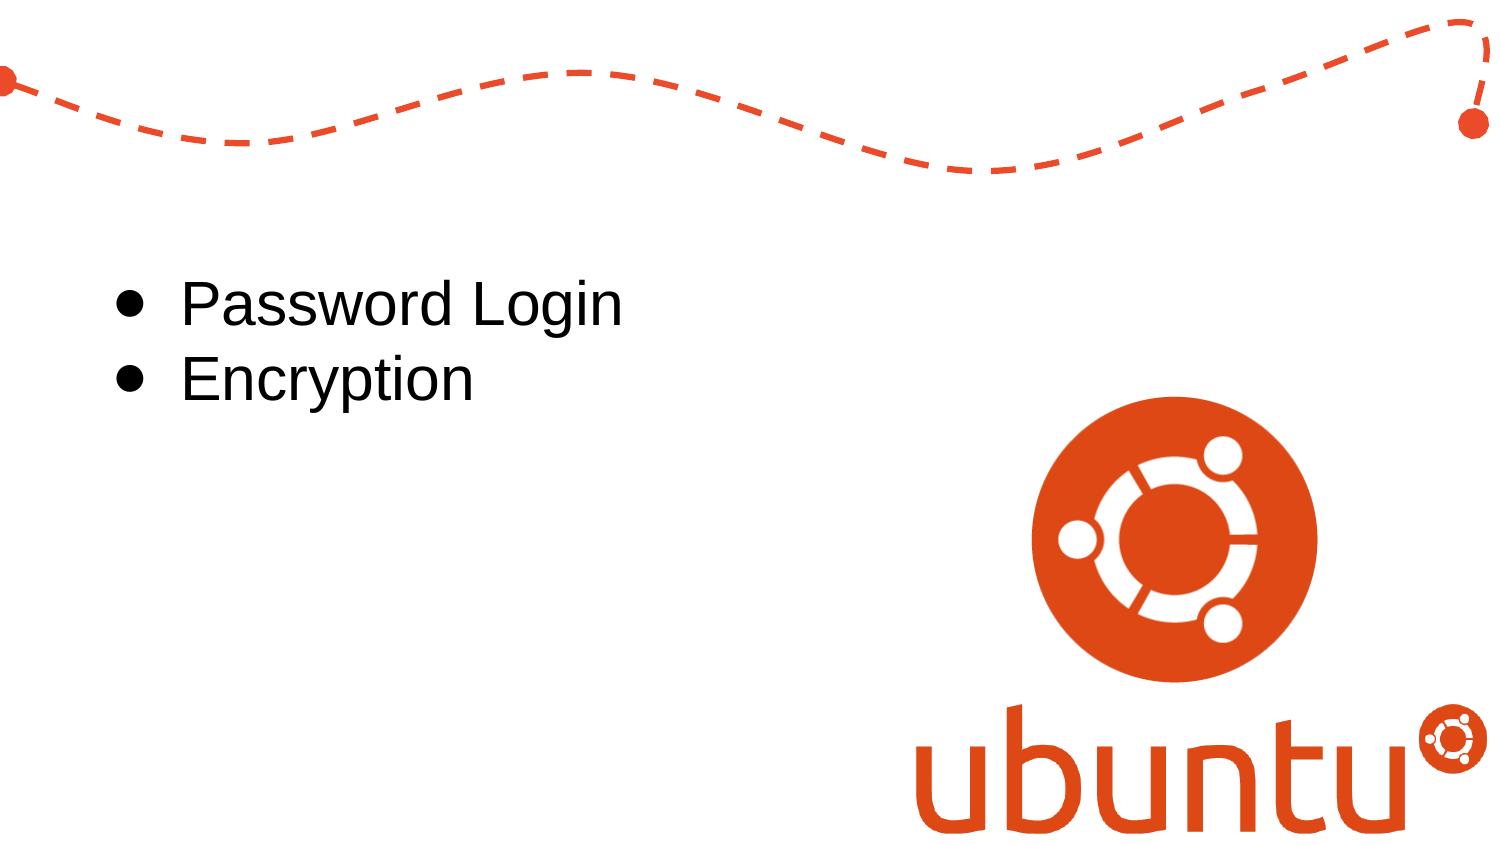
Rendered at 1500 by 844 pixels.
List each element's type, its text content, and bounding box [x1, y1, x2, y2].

list Password Login Encryption [90, 247, 1441, 654]
picture [1031, 396, 1318, 683]
picture [916, 704, 1487, 834]
